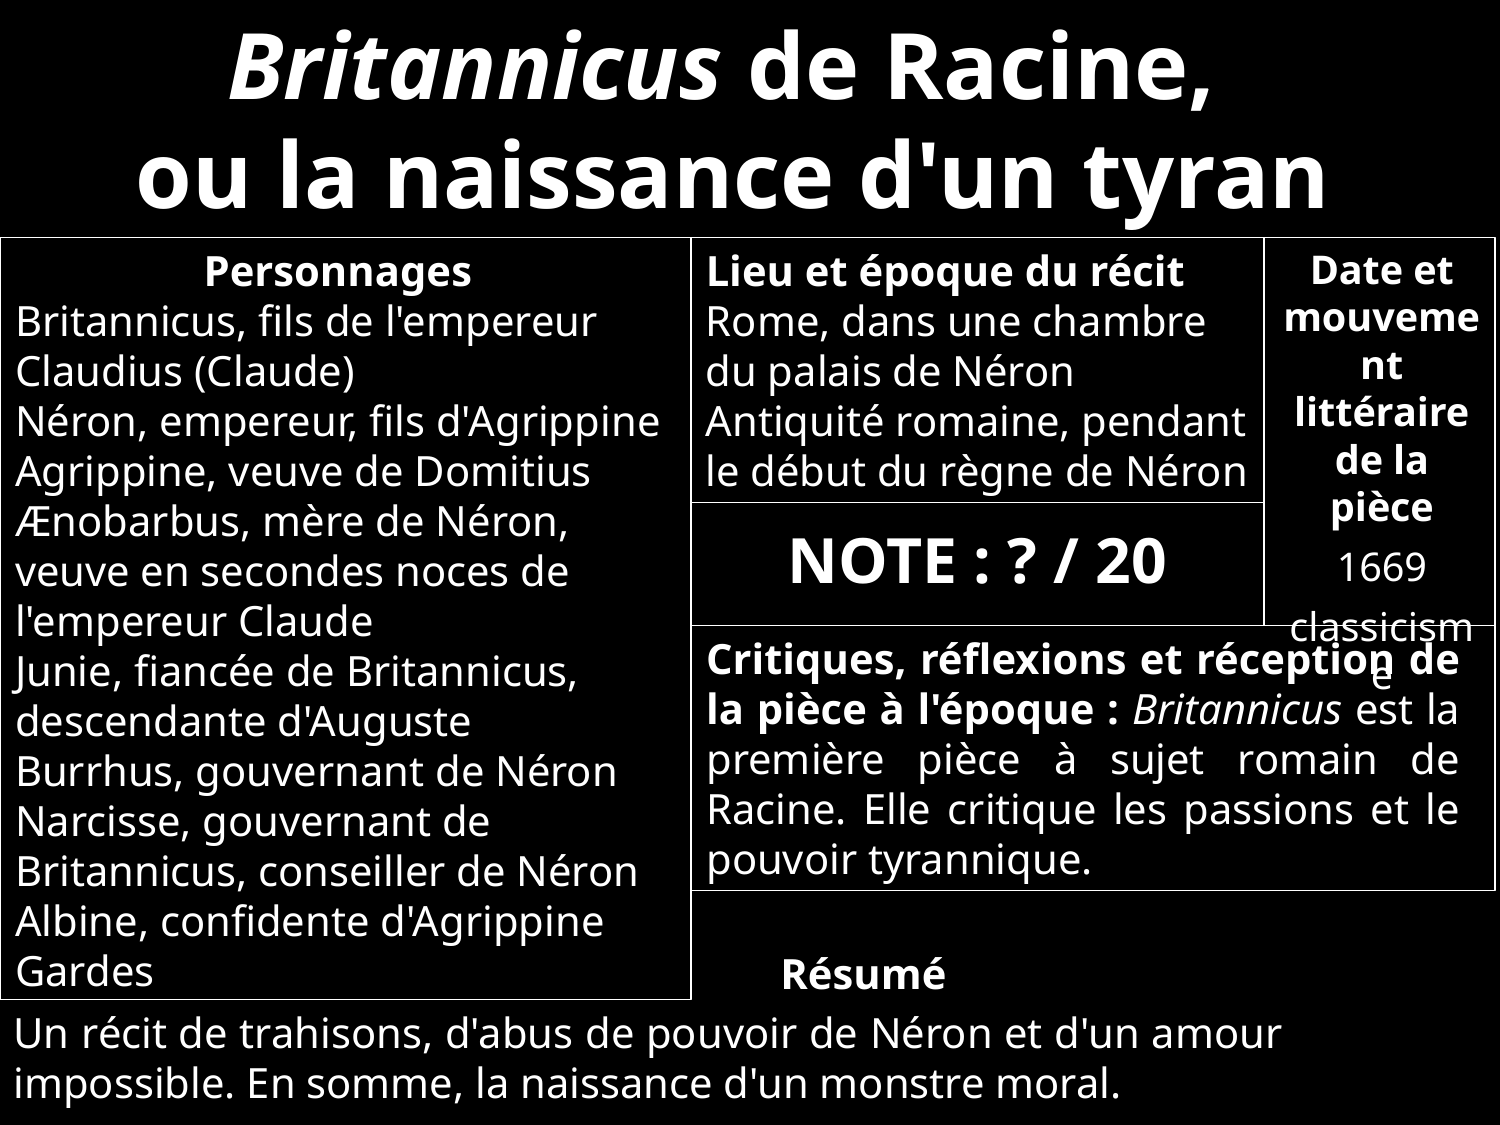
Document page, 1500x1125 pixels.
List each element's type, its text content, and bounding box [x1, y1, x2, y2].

text_box NOTE : ? / 20 [691, 514, 1263, 604]
text_box Britannicus de Racine, ou la naissance d'un tyran [0, 0, 1467, 235]
text_box Un récit de trahisons, d'abus de pouvoir de Néron et d'un amour impossible. En somme, la naissance d'un monstre moral. [0, 1000, 1500, 1115]
text_box Lieu et époque du récit Rome, dans une chambre du palais de Néron Antiquité romaine, pendant le début du règne de Néron [691, 237, 1263, 503]
text_box Date et mouvement littéraire de la pièce 1669 classicisme [1265, 238, 1494, 625]
text_box Personnages Britannicus, fils de l'empereur Claudius (Claude) Néron, empereur, fils d'Agrippine Agrippine, veuve de Domitius Ænobarbus, mère de Néron, veuve en secondes noces de l'empereur Claude Junie, fiancée de Britannicus, descendante d'Auguste Burrhus, gouvernant de Néron Narcisse, gouvernant de Britannicus, conseiller de Néron Albine, confidente d'Agrippine Gardes [0, 237, 691, 1000]
text_box Résumé [692, 890, 1500, 1000]
text_box Critiques, réflexions et réception de la pièce à l'époque : Britannicus est la première pièce à sujet romain de Racine. Elle critique les passions et le pouvoir tyrannique. [691, 625, 1495, 891]
text_box Date et mouvement littéraire de la pièce 1669 classicisme [1264, 237, 1500, 705]
